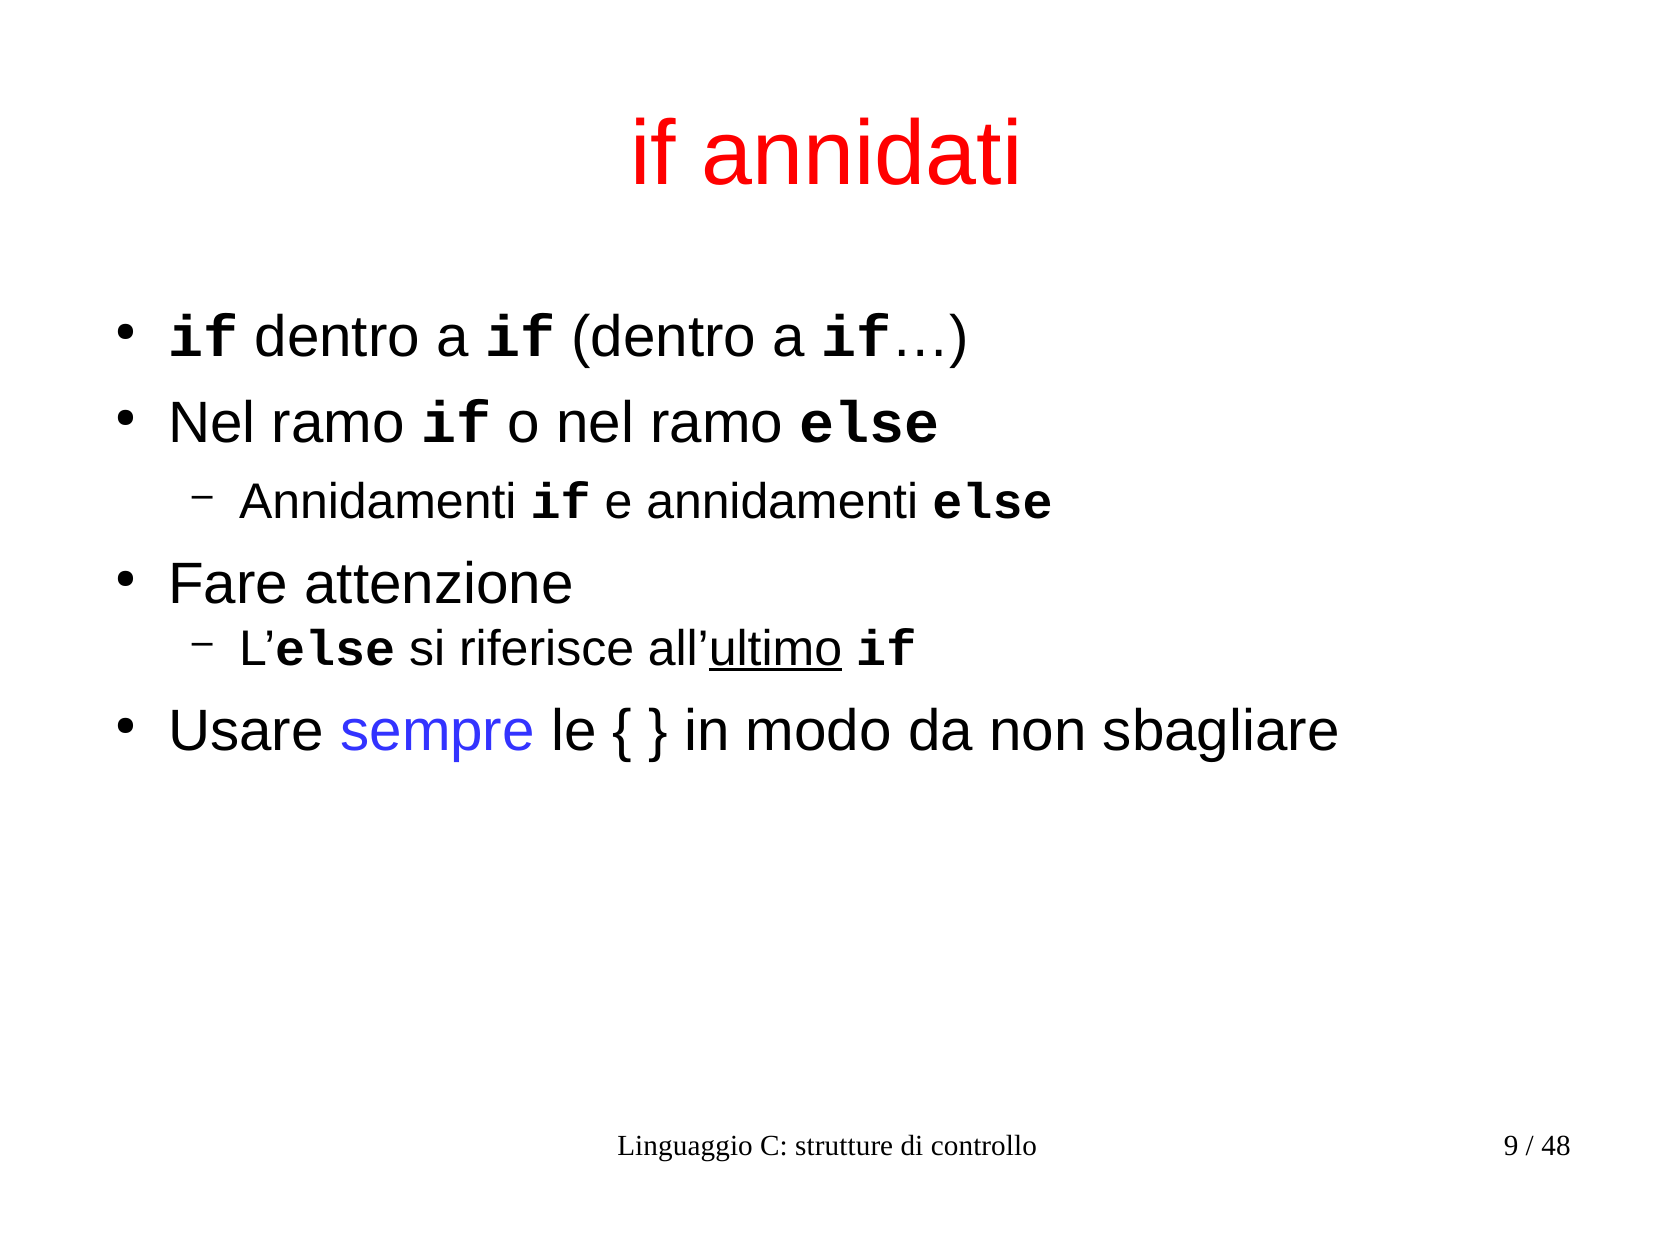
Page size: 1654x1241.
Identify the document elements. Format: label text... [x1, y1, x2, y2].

list if dentro a if (dentro a if…) Nel ramo if o nel ramo else Annidamenti if e annidamenti else Fare attenzione L’else si riferisce all’ultimo if Usare sempre le { } in modo da non sbagliare [82, 290, 1571, 1109]
title if annidati [82, 49, 1571, 257]
